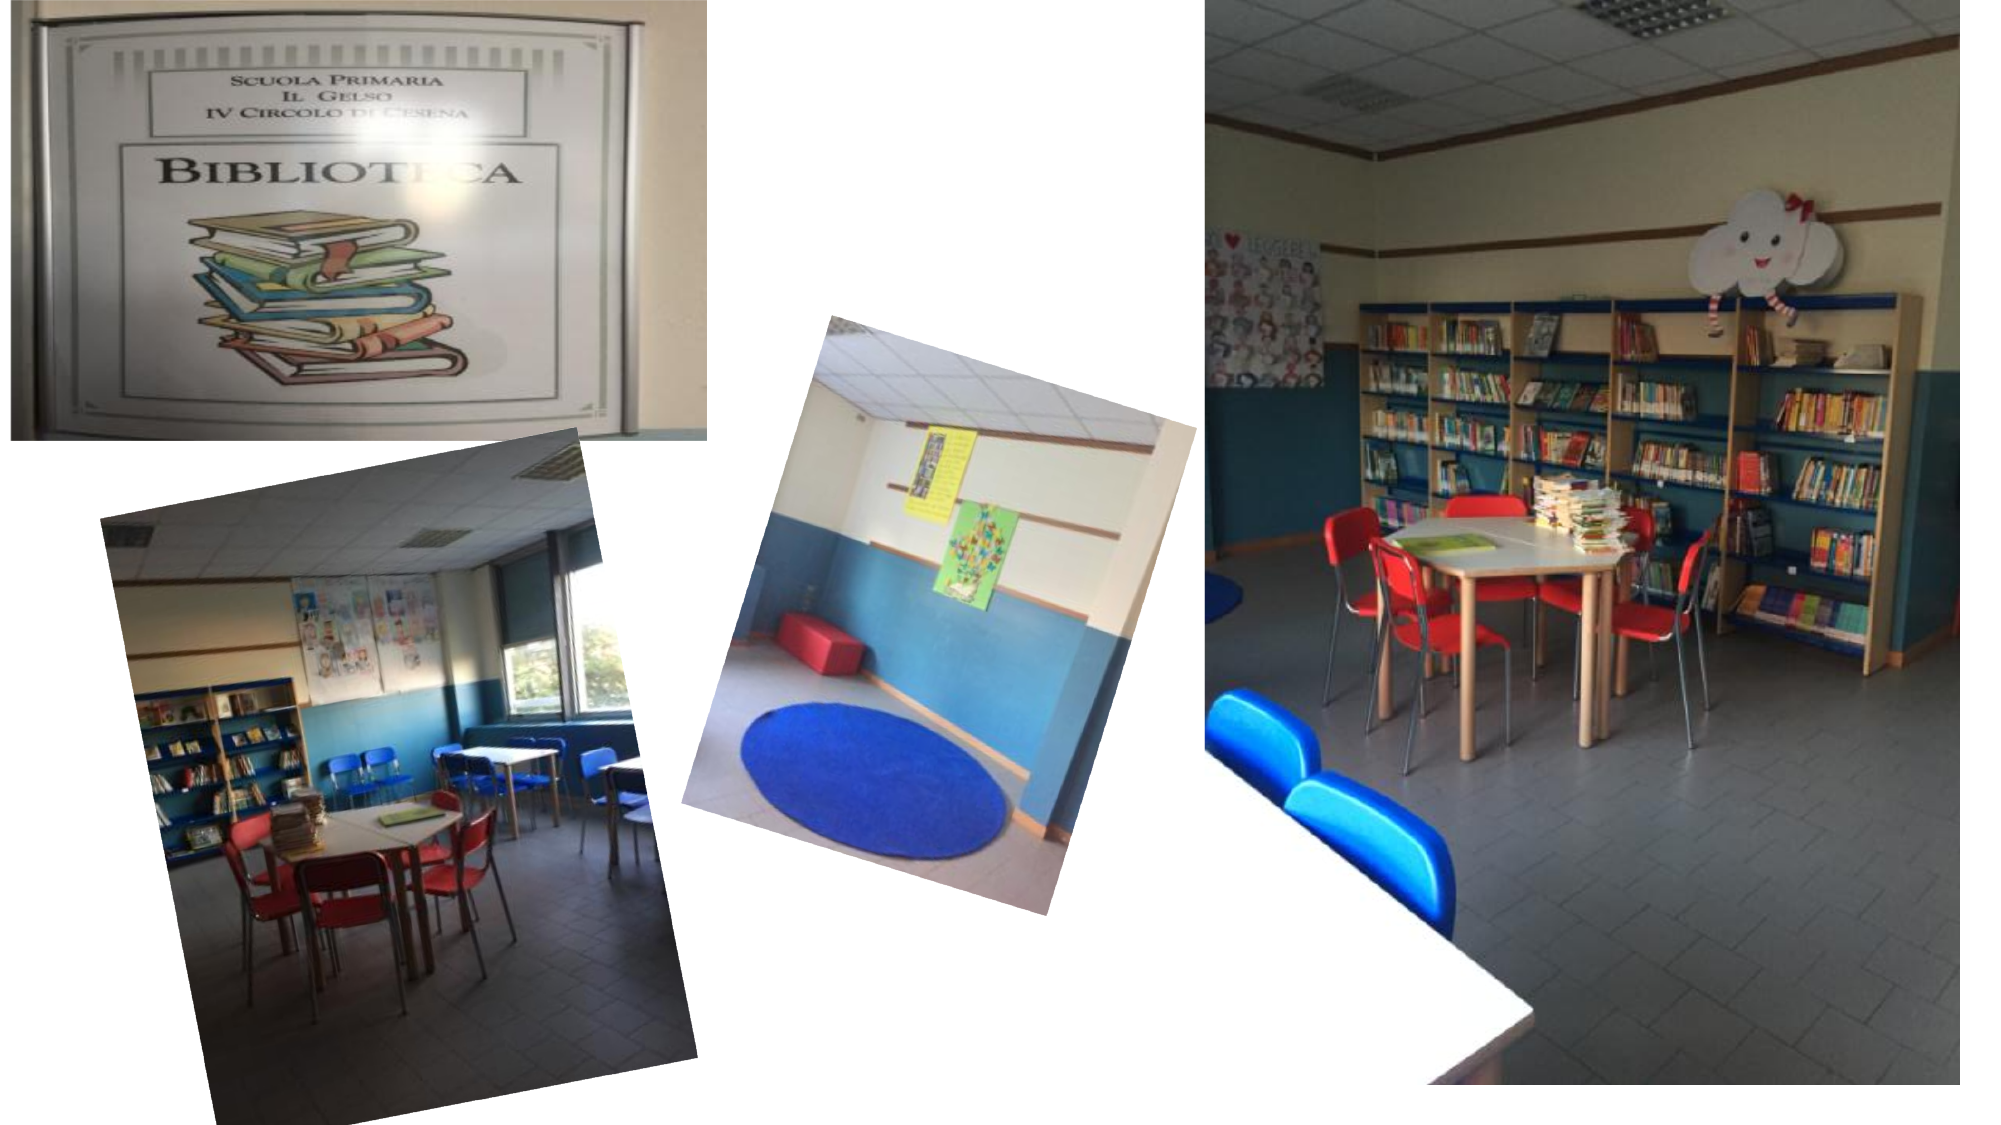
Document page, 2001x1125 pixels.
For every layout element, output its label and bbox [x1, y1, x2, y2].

picture [10, 0, 707, 1125]
picture [680, 314, 1197, 916]
picture [1204, 0, 1960, 1085]
